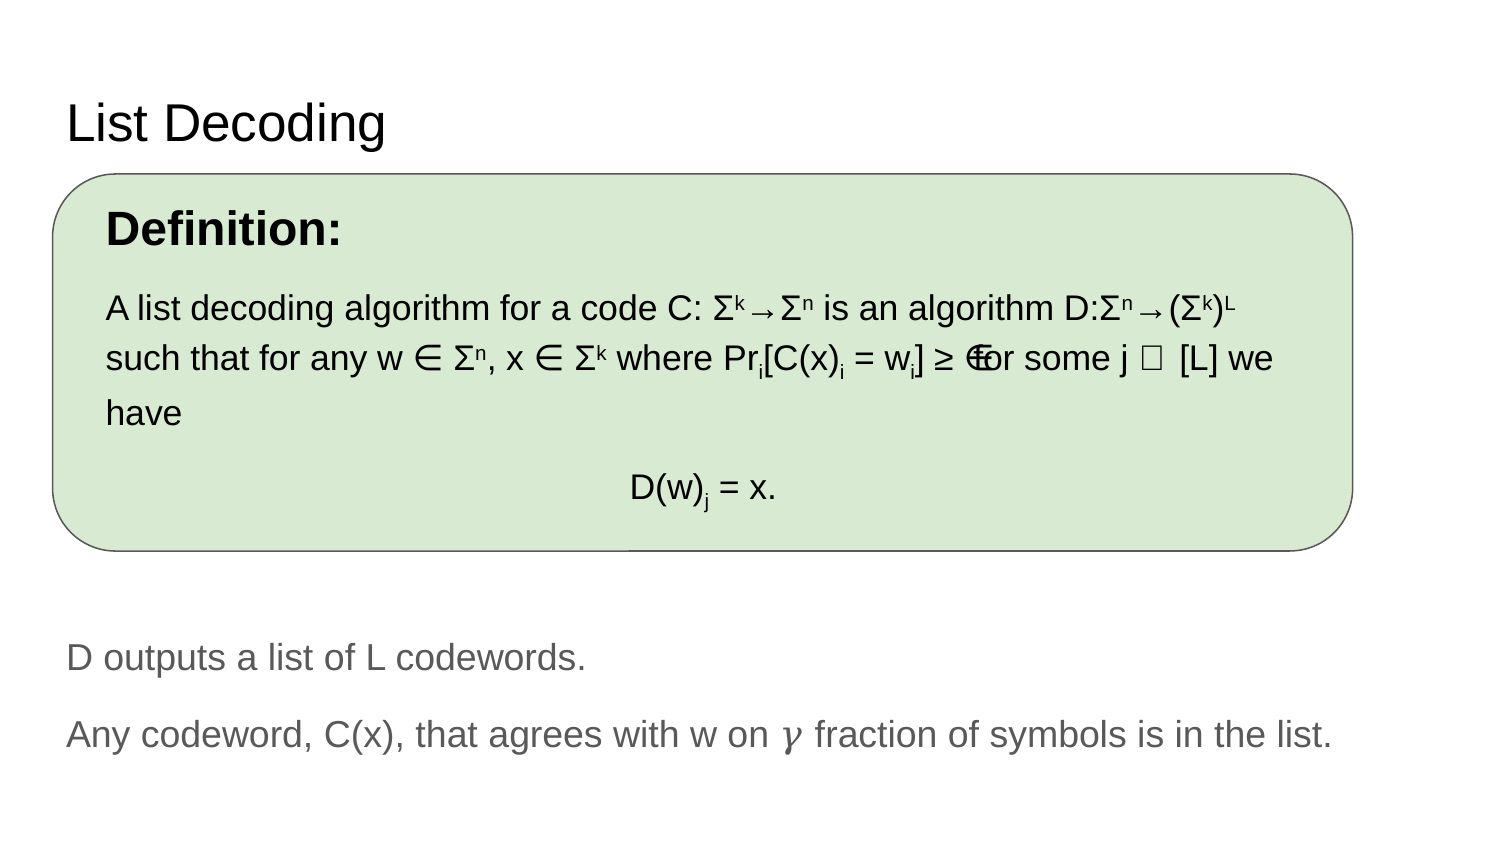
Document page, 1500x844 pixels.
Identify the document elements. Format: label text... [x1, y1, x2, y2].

text_box [52, 179, 1353, 552]
list Definition: A list decoding algorithm for a code C: Σk→Σn is an algorithm D:Σn→(Σk)L such that for any w ∈ Σn, x ∈ Σk where Pri[C(x)i = wi] ≥ 𝛾 for some j ∈ [L] we have D(w)j = x. [90, 173, 1316, 530]
title List Decoding [51, 72, 1449, 167]
list D outputs a list of L codewords. Any codeword, C(x), that agrees with w on 𝛾 fraction of symbols is in the list. [51, 611, 1449, 771]
